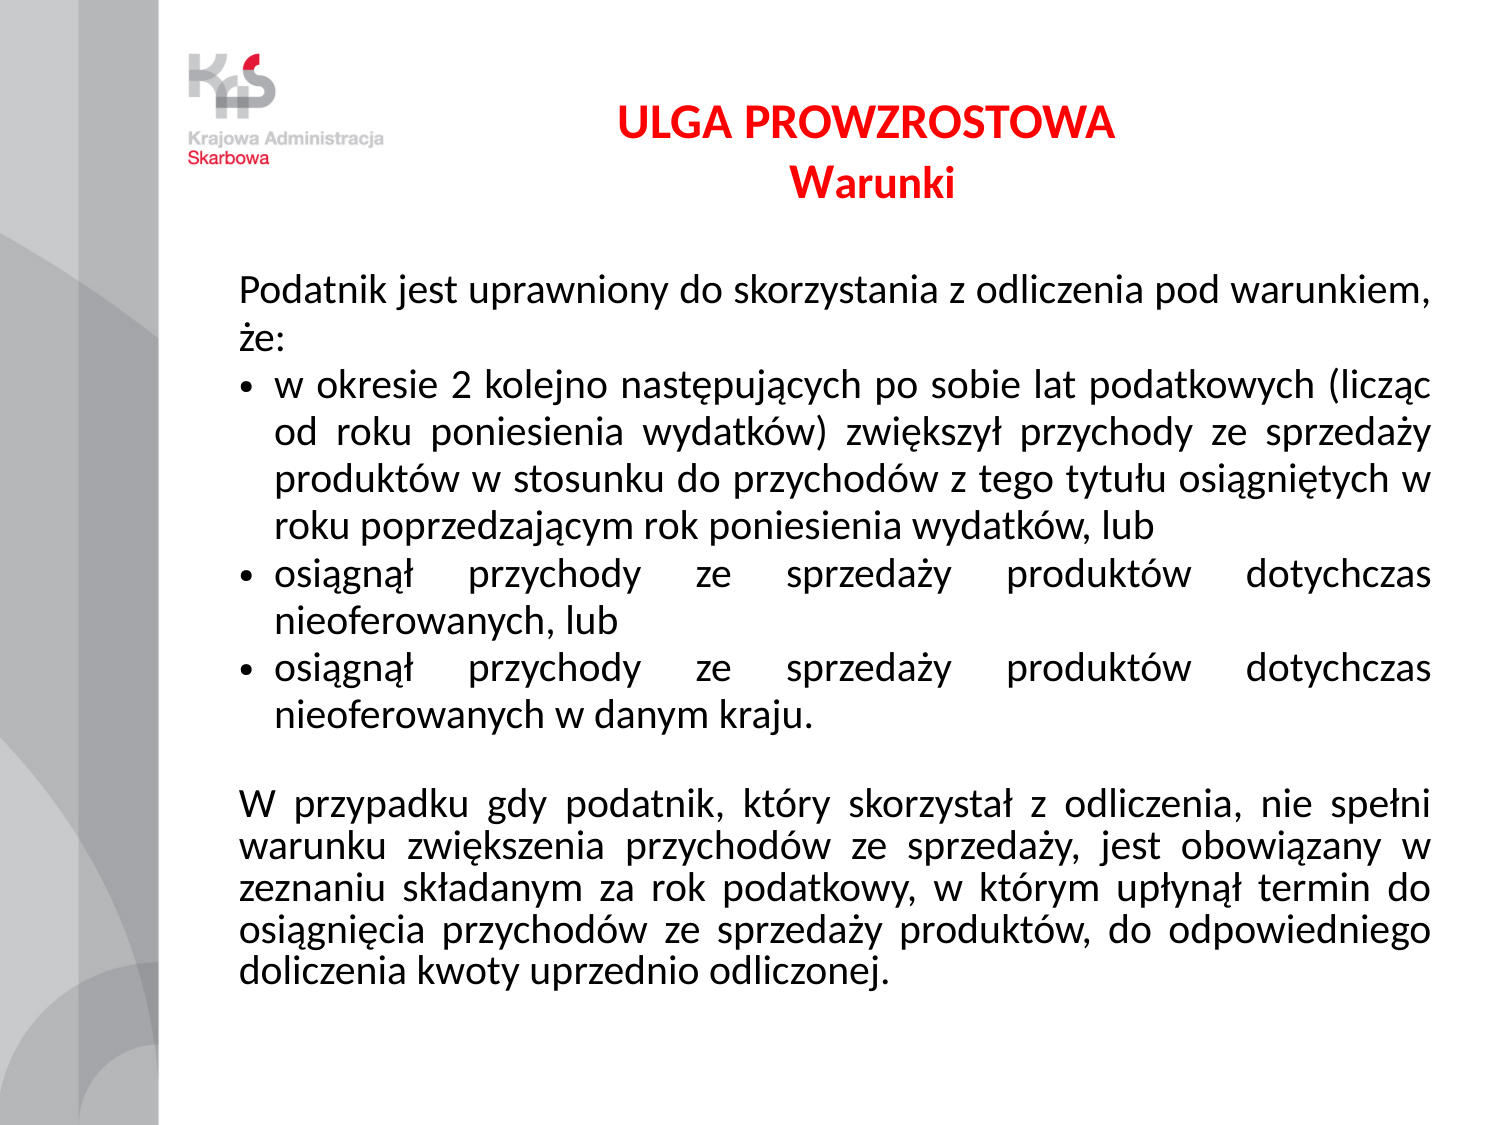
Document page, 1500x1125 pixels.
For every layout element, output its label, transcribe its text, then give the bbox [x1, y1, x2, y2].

title Ulga prowzrostowa Warunki [360, 57, 1349, 174]
text_box Podatnik jest uprawniony do skorzystania z odliczenia pod warunkiem, że: w okresie 2 kolejno następujących po sobie lat podatkowych (licząc od roku poniesienia wydatków) zwiększył przychody ze sprzedaży produktów w stosunku do przychodów z tego tytułu osiągniętych w roku poprzedzającym rok poniesienia wydatków, lub osiągnął przychody ze sprzedaży produktów dotychczas nieoferowanych, lub osiągnął przychody ze sprzedaży produktów dotychczas nieoferowanych w danym kraju. W przypadku gdy podatnik, który skorzystał z odliczenia, nie spełni warunku zwiększenia przychodów ze sprzedaży, jest obowiązany w zeznaniu składanym za rok podatkowy, w którym upłynął termin do osiągnięcia przychodów ze sprzedaży produktów, do odpowiedniego doliczenia kwoty uprzednio odliczonej. [223, 259, 1447, 1125]
picture [0, 0, 1500, 1125]
